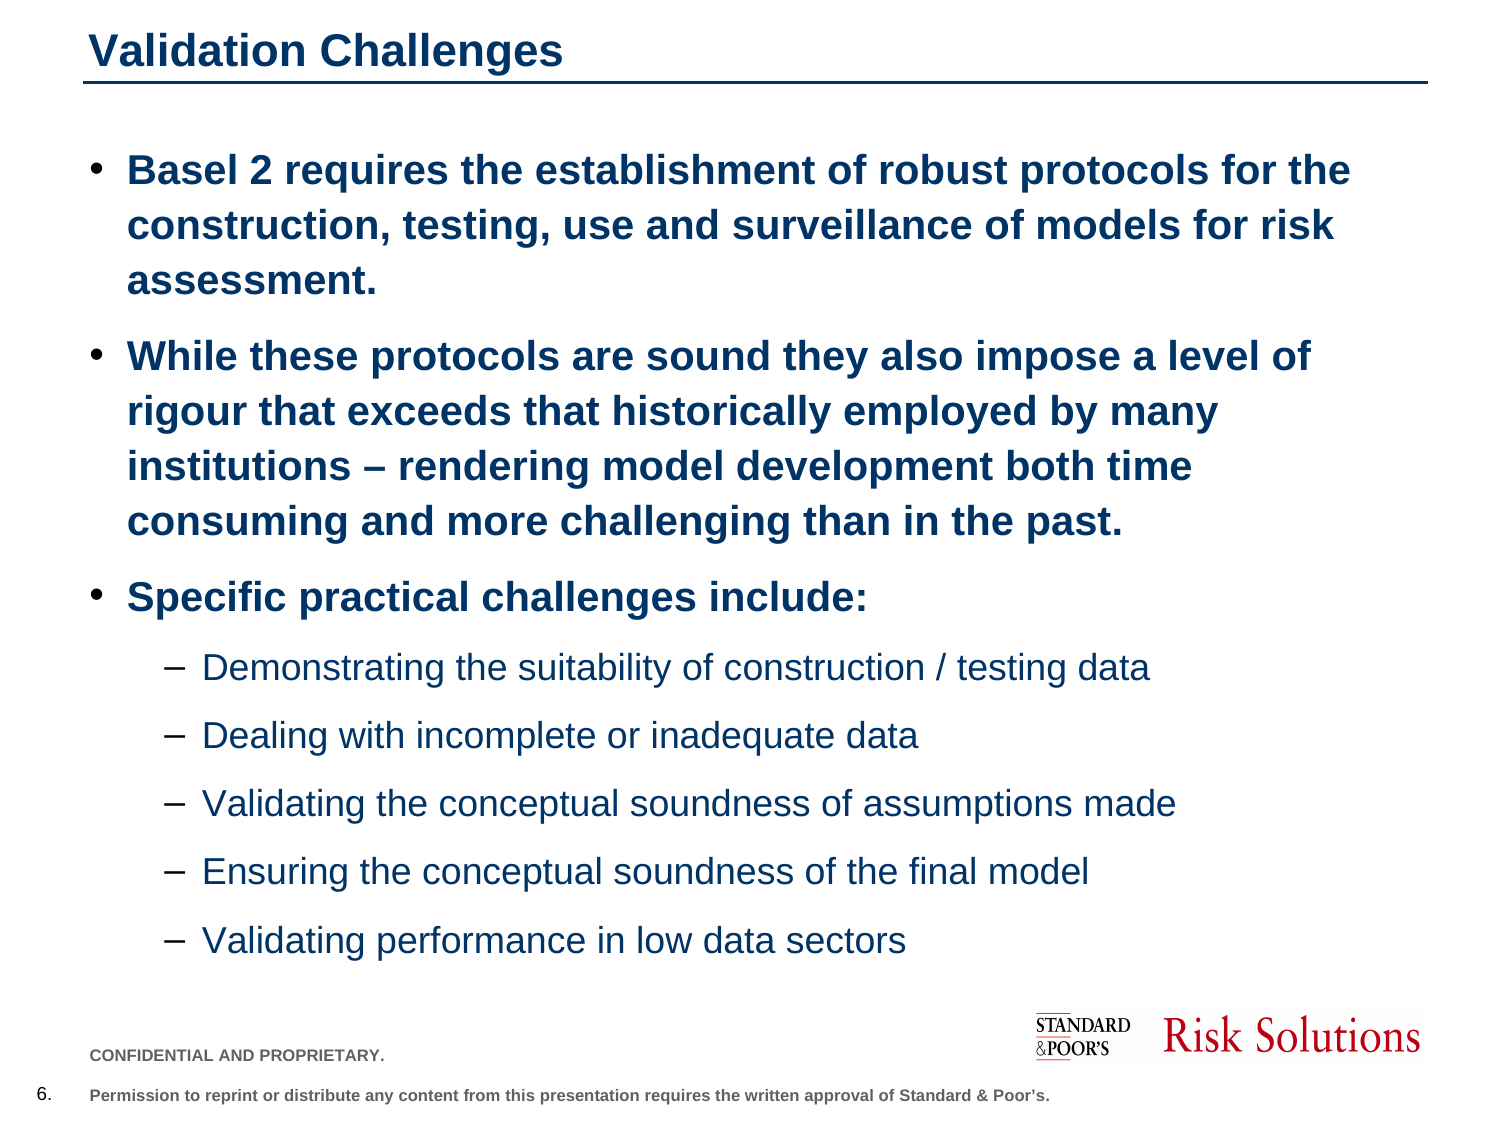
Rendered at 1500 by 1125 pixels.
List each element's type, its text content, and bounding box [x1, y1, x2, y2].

list Basel 2 requires the establishment of robust protocols for the construction, testing, use and surveillance of models for risk assessment. While these protocols are sound they also impose a level of rigour that exceeds that historically employed by many institutions – rendering model development both time consuming and more challenging than in the past. Specific practical challenges include: Demonstrating the suitability of construction / testing data Dealing with incomplete or inadequate data Validating the conceptual soundness of assumptions made Ensuring the conceptual soundness of the final model Validating performance in low data sectors [74, 130, 1426, 982]
picture [1029, 1004, 1424, 1067]
title Validation Challenges [73, 8, 1429, 85]
